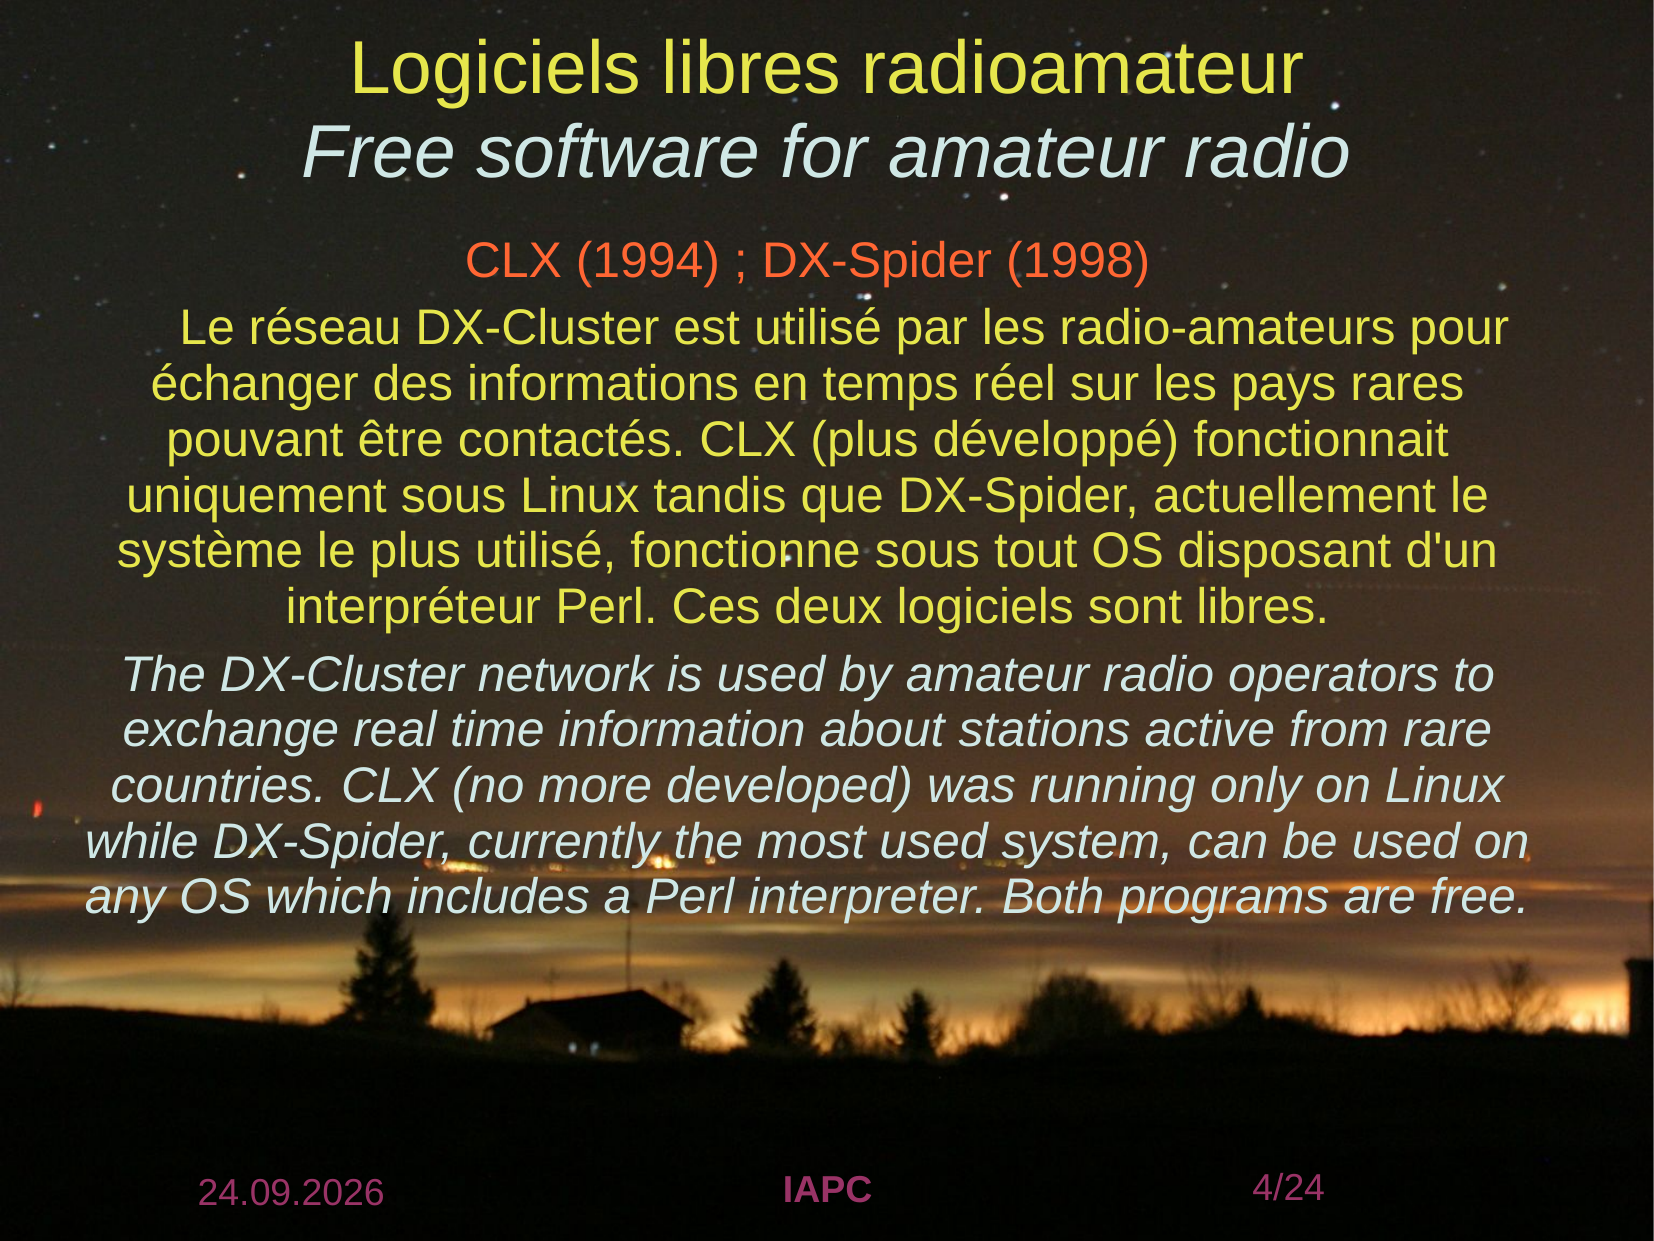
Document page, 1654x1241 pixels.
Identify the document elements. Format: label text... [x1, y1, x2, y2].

subtitle CLX (1994) ; DX-Spider (1998) Le réseau DX-Cluster est utilisé par les radio-amateurs pour échanger des informations en temps réel sur les pays rares pouvant être contactés. CLX (plus développé) fonctionnait uniquement sous Linux tandis que DX-Spider, actuellement le système le plus utilisé, fonctionne sous tout OS disposant d'un interpréteur Perl. Ces deux logiciels sont libres. The DX-Cluster network is used by amateur radio operators to exchange real time information about stations active from rare countries. CLX (no more developed) was running only on Linux while DX-Spider, currently the most used system, can be used on any OS which includes a Perl interpreter. Both programs are free. [80, 232, 1536, 980]
title Logiciels libres radioamateur Free software for amateur radio [82, 5, 1571, 213]
picture [0, 0, 1654, 1241]
